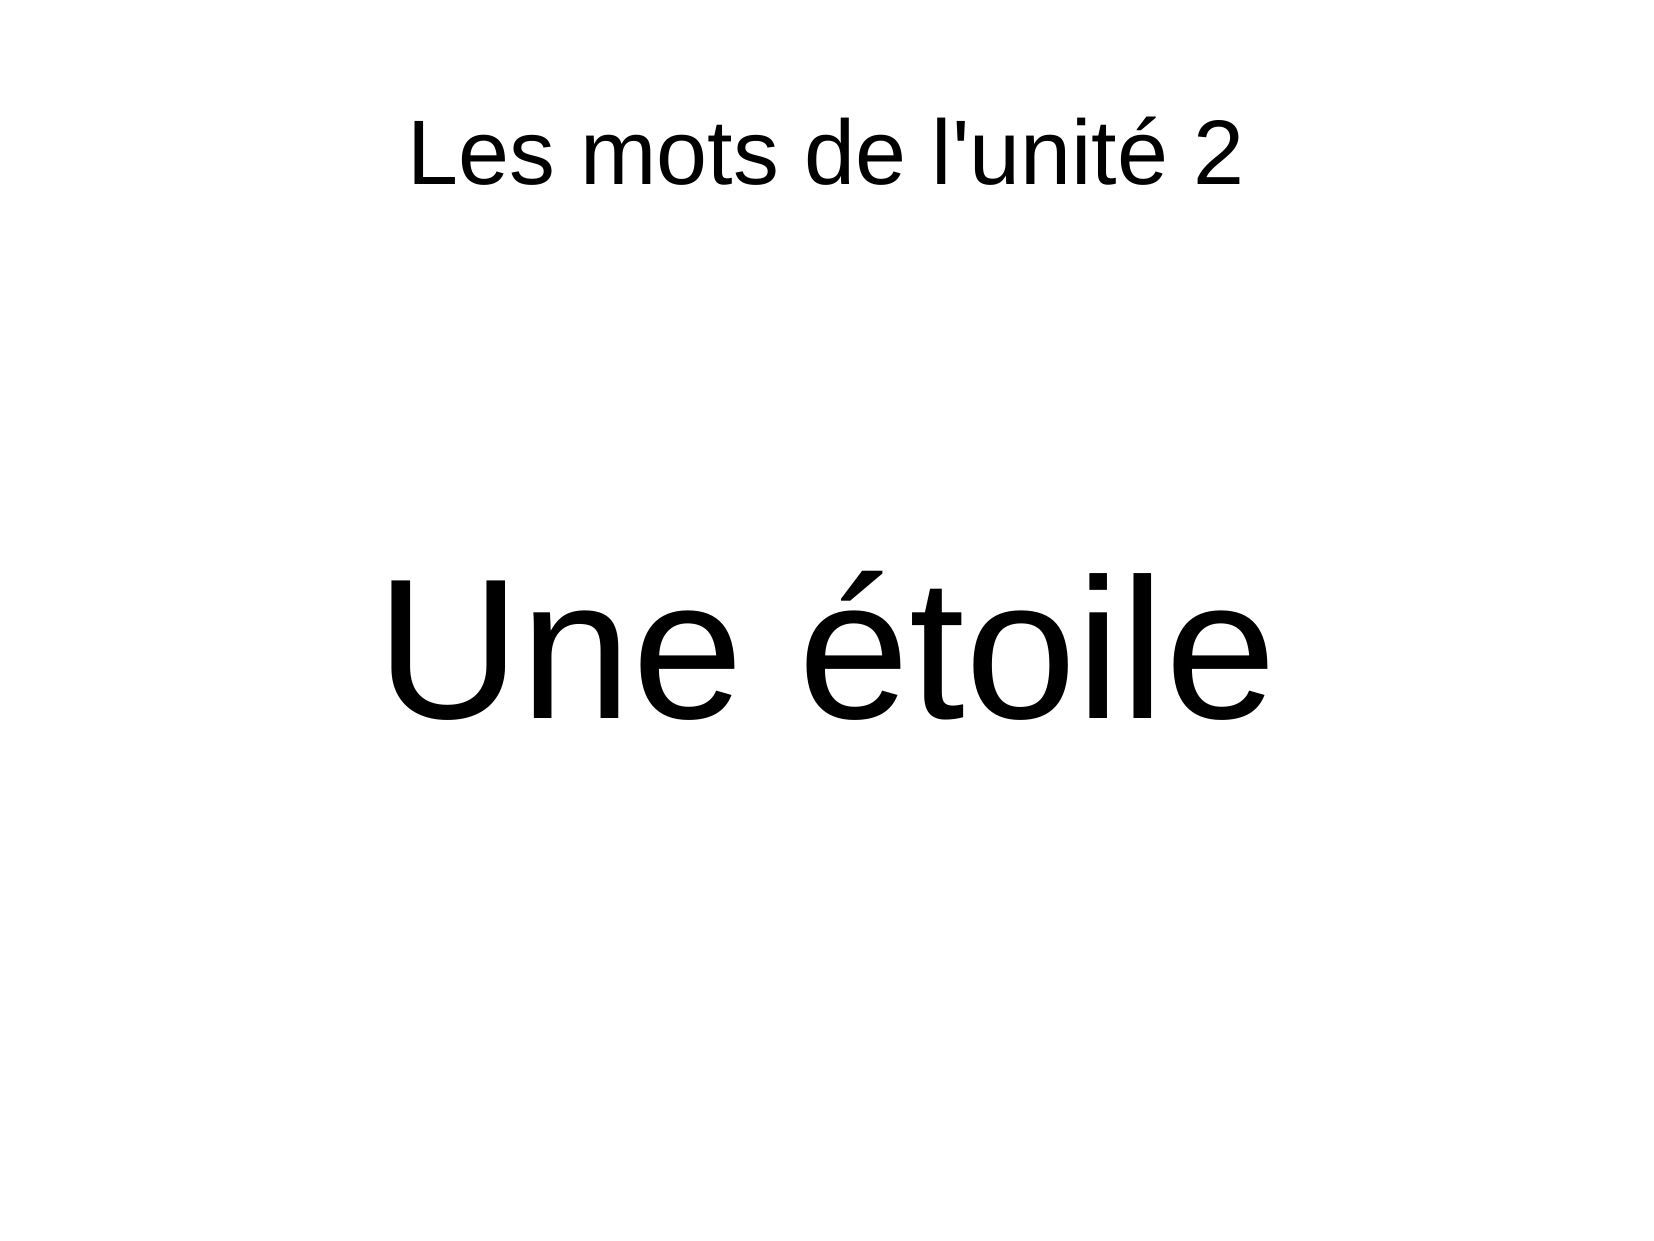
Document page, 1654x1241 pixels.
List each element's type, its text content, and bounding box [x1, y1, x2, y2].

subtitle Une étoile [82, 290, 1571, 1010]
title Les mots de l'unité 2 [82, 49, 1571, 257]
